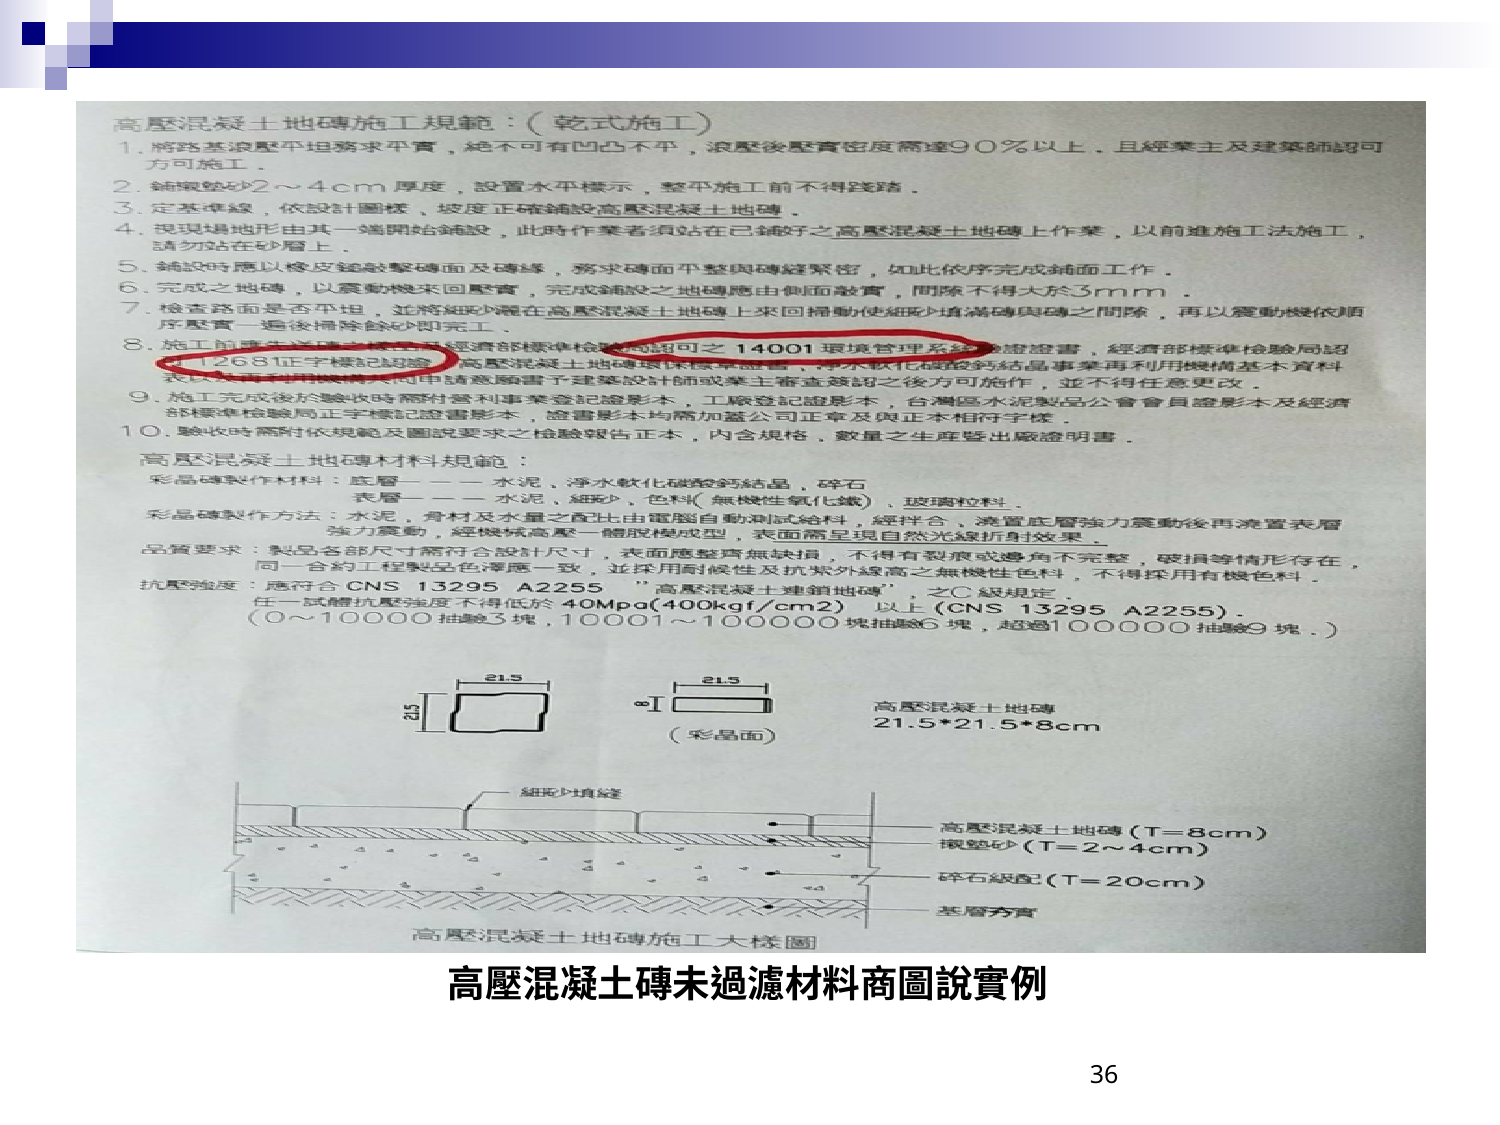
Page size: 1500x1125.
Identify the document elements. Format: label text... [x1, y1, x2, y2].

text_box 高壓混凝土磚未過濾材料商圖說實例 [433, 952, 1063, 1012]
text_box [1074, 1025, 1426, 1101]
picture [76, 101, 1426, 953]
